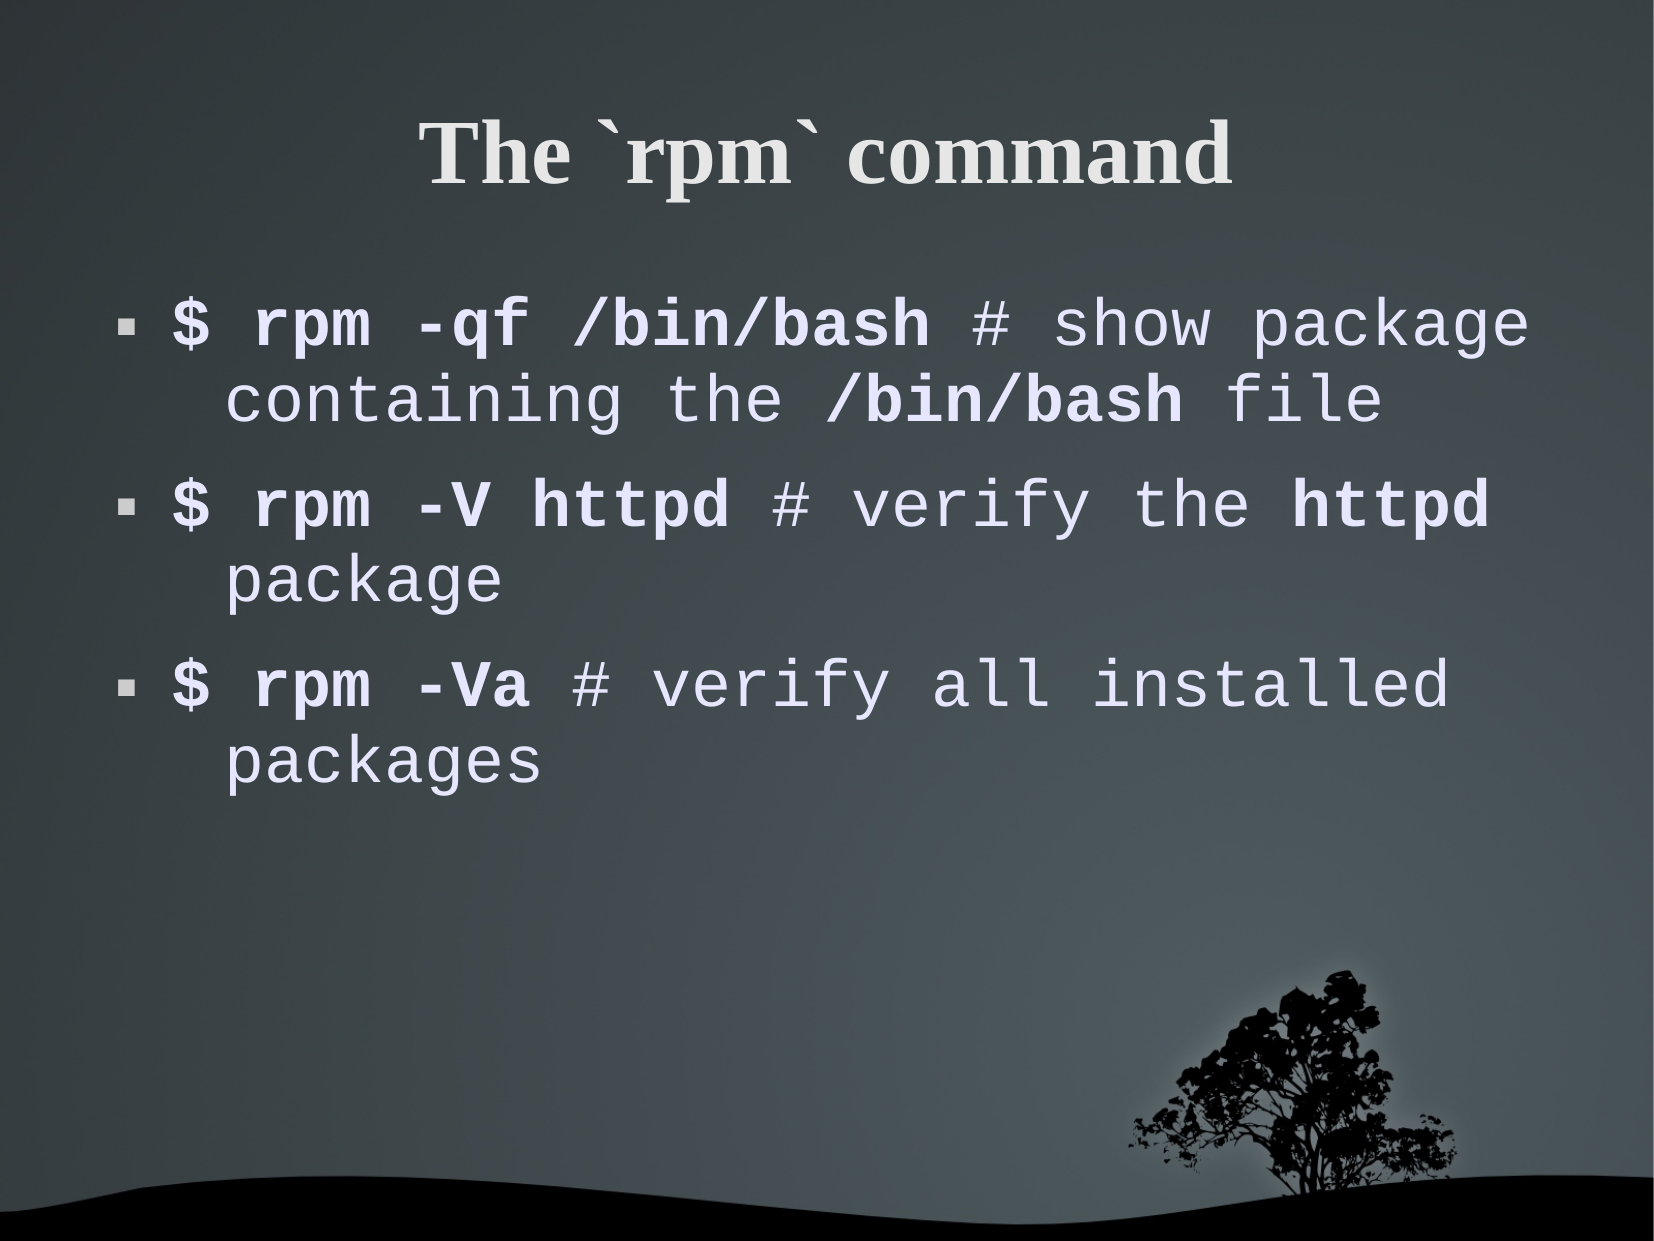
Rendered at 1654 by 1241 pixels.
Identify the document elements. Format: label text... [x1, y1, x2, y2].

title The `rpm` command [82, 49, 1572, 257]
picture [0, 0, 1654, 1241]
list $ rpm -qf /bin/bash # show package containing the /bin/bash file $ rpm -V httpd # verify the httpd package $ rpm -Va # verify all installed packages [82, 290, 1571, 1109]
